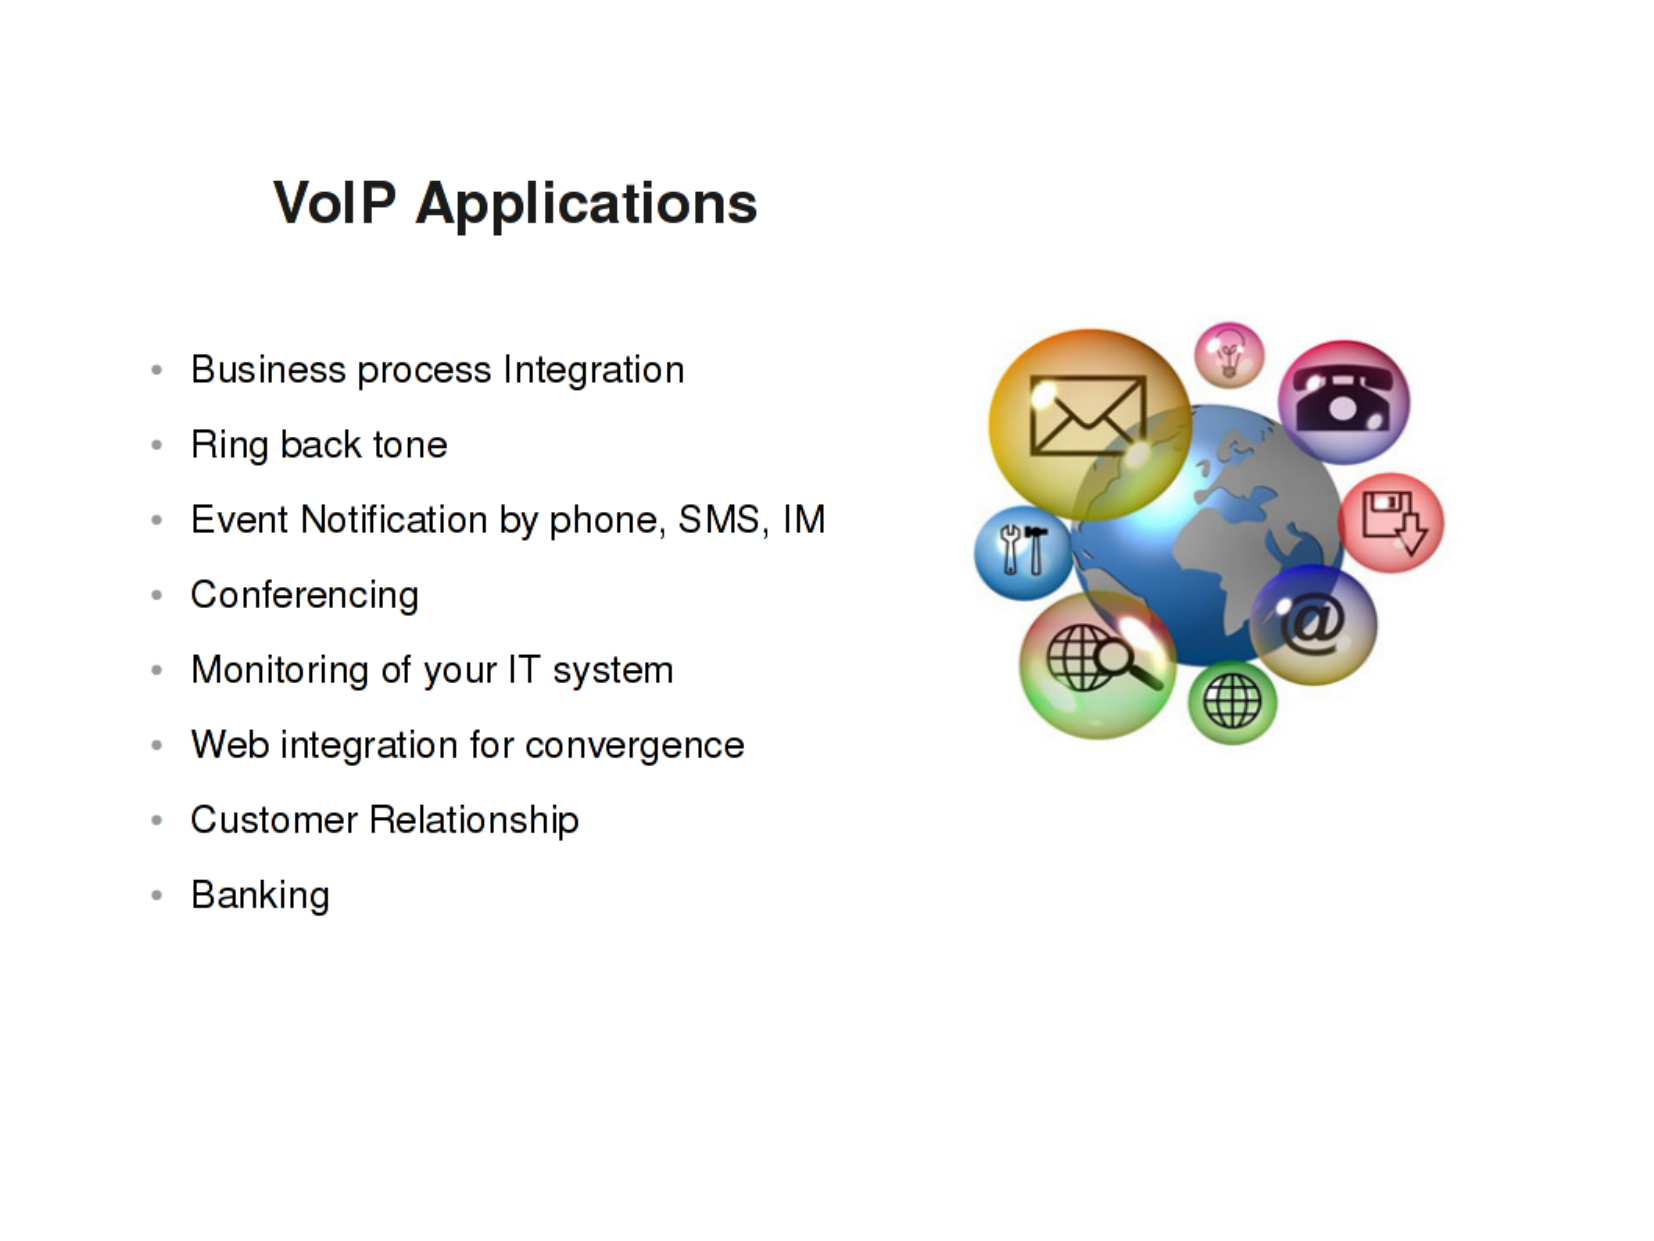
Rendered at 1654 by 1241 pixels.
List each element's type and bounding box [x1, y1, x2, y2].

picture [75, 131, 1496, 1013]
